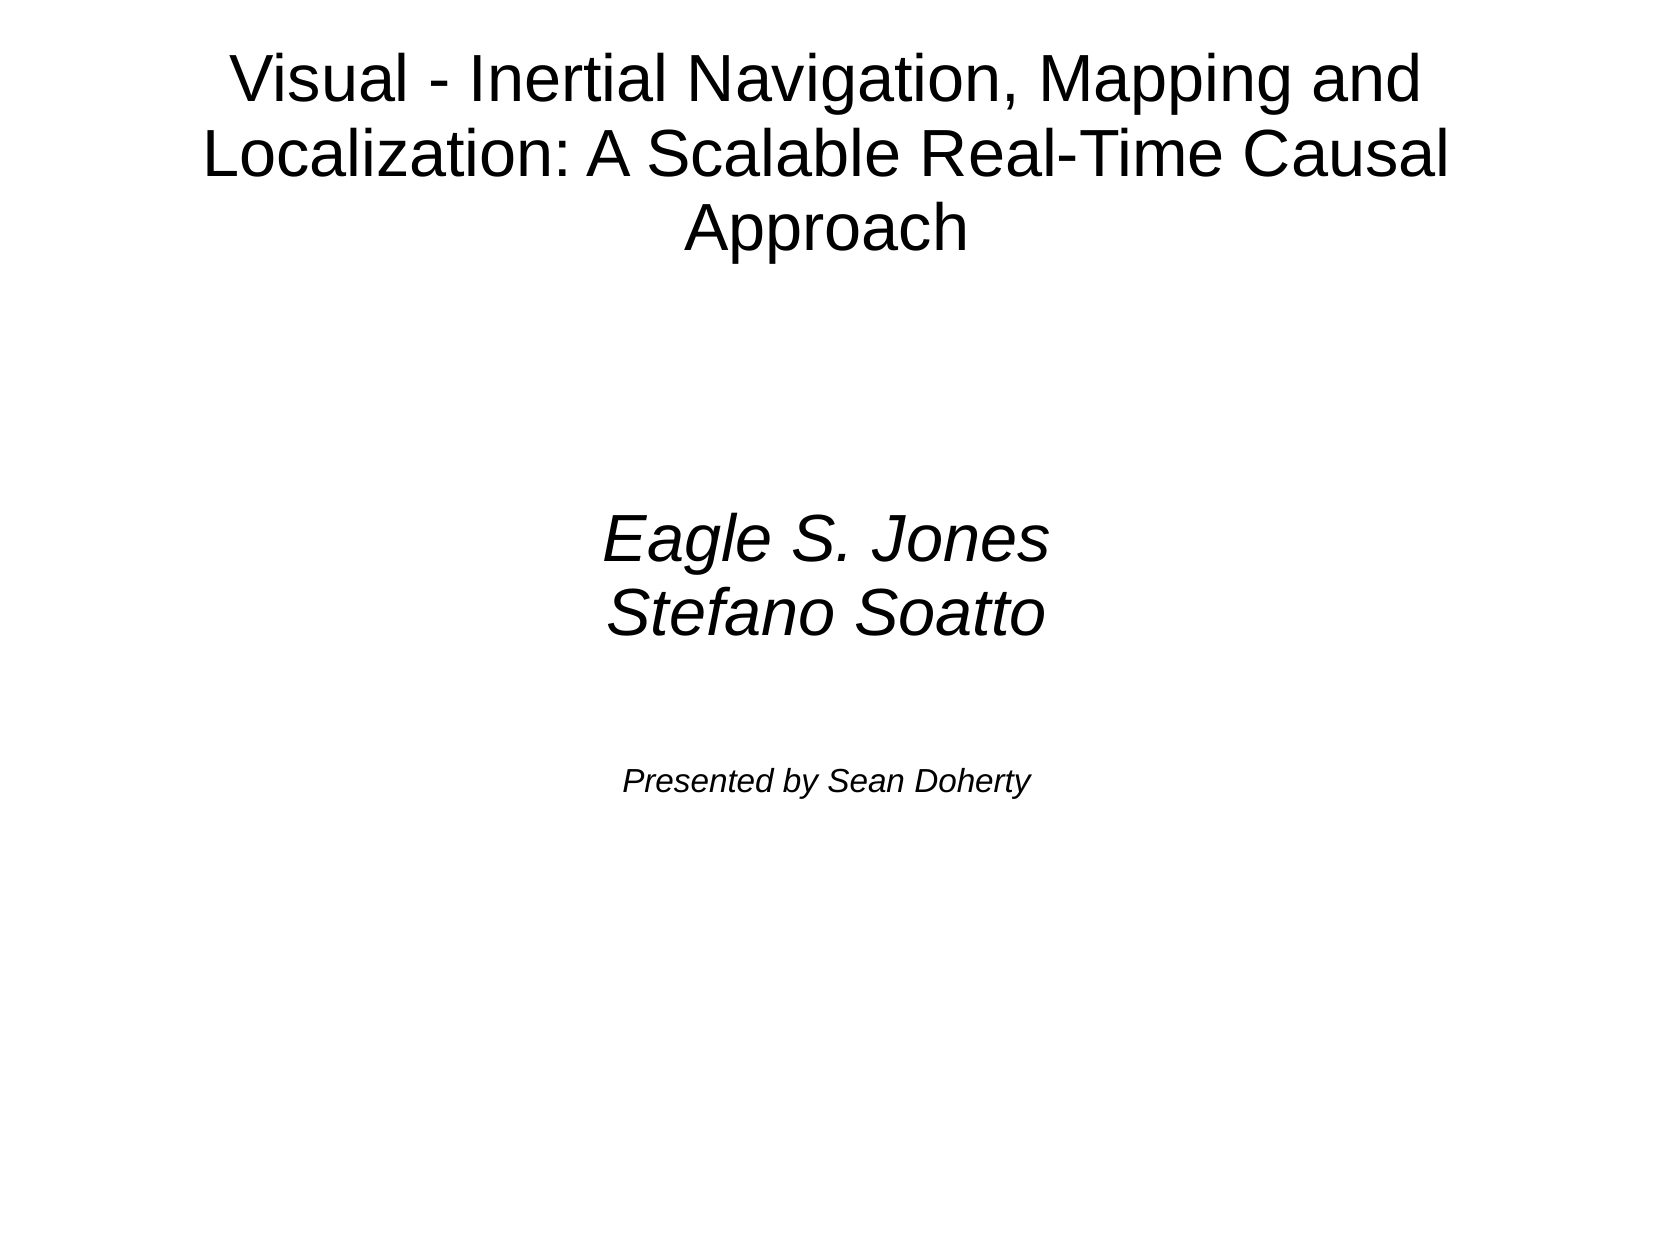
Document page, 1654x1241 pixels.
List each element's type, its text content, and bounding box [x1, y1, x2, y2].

subtitle Eagle S. Jones Stefano Soatto Presented by Sean Doherty [82, 290, 1571, 1010]
title Visual - Inertial Navigation, Mapping and Localization: A Scalable Real-Time Causal Approach [82, 40, 1571, 266]
